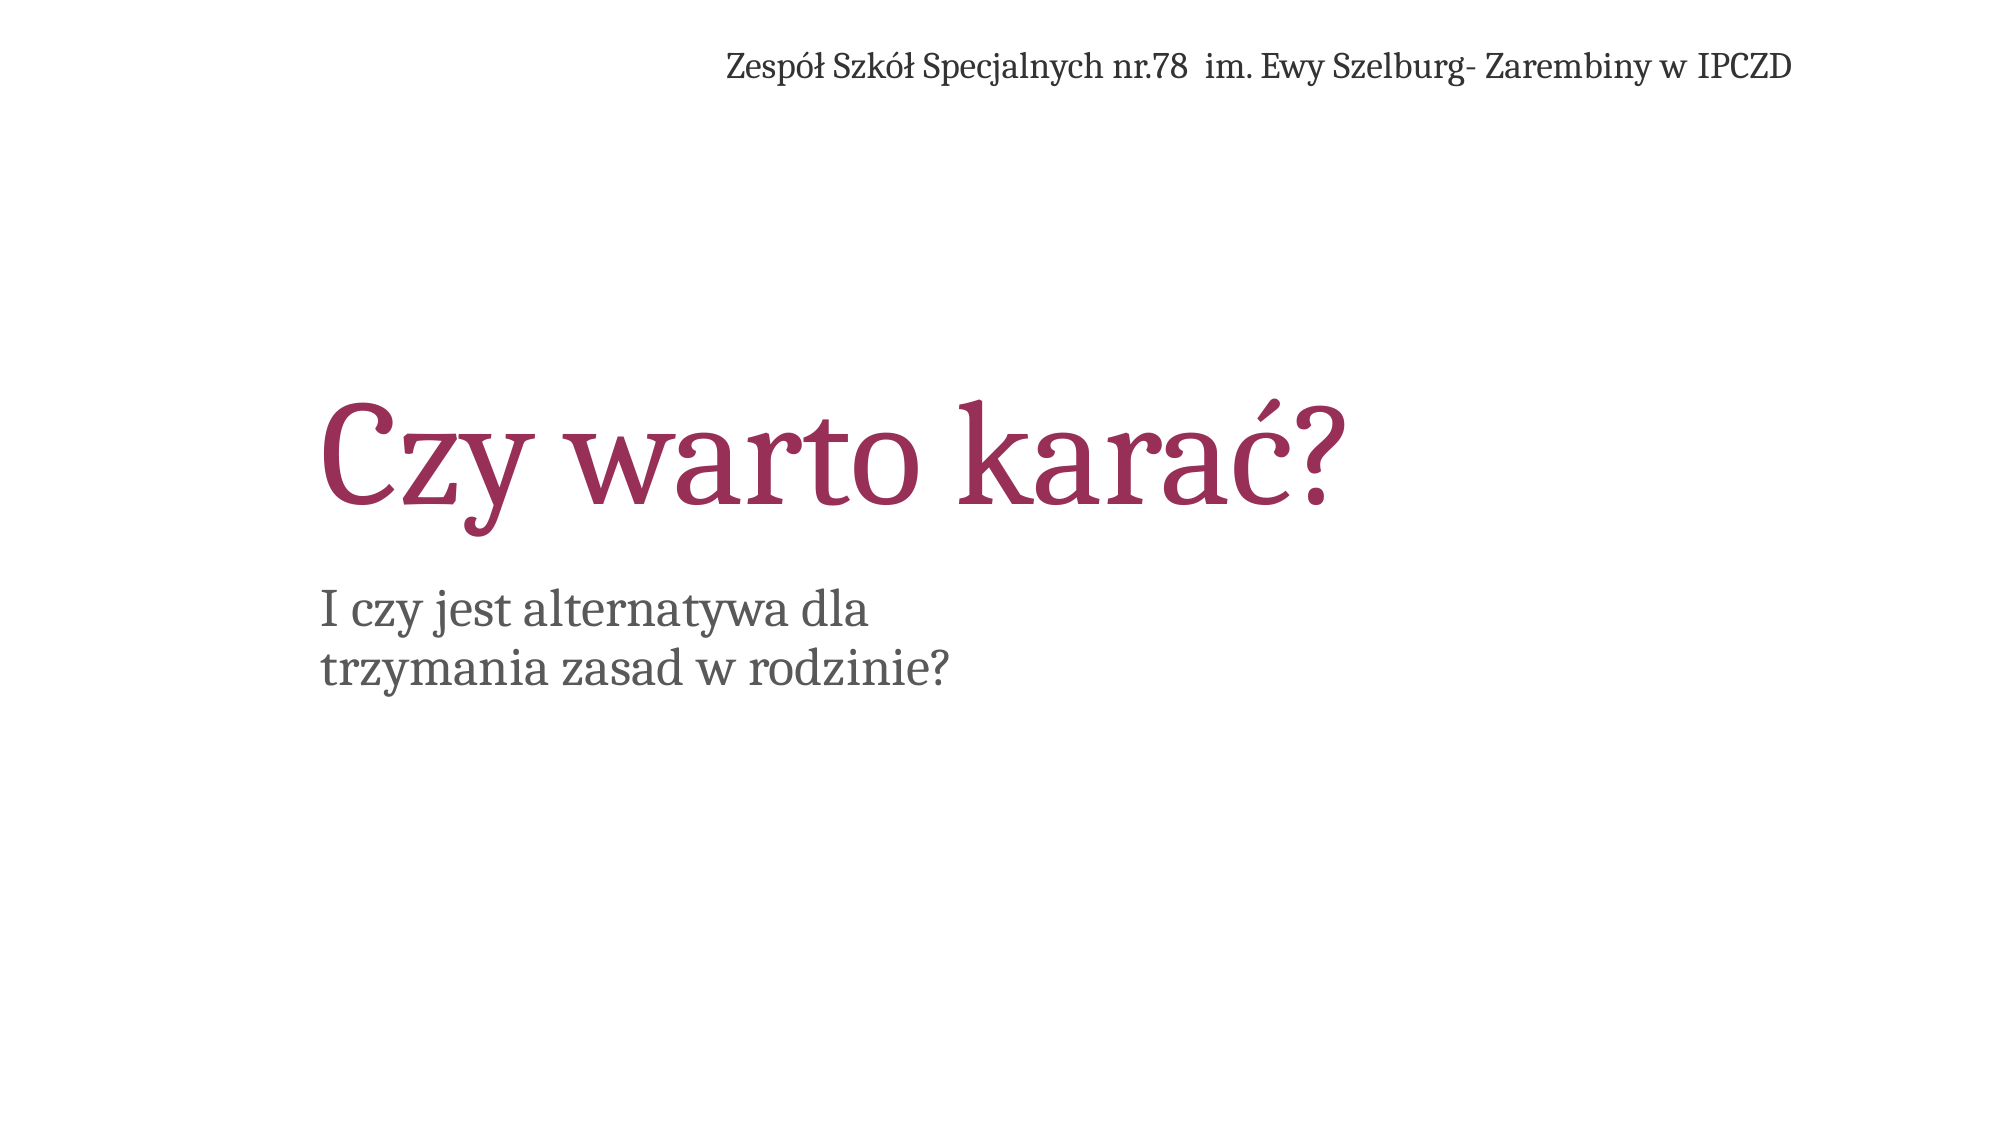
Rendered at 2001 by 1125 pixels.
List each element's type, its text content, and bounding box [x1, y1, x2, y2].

title Czy warto karać? [306, 367, 1852, 797]
list Zespół Szkół Specjalnych nr.78 im. Ewy Szelburg- Zarembiny w IPCZD [711, 35, 2000, 231]
list I czy jest alternatywa dla trzymania zasad w rodzinie? [306, 572, 1072, 768]
